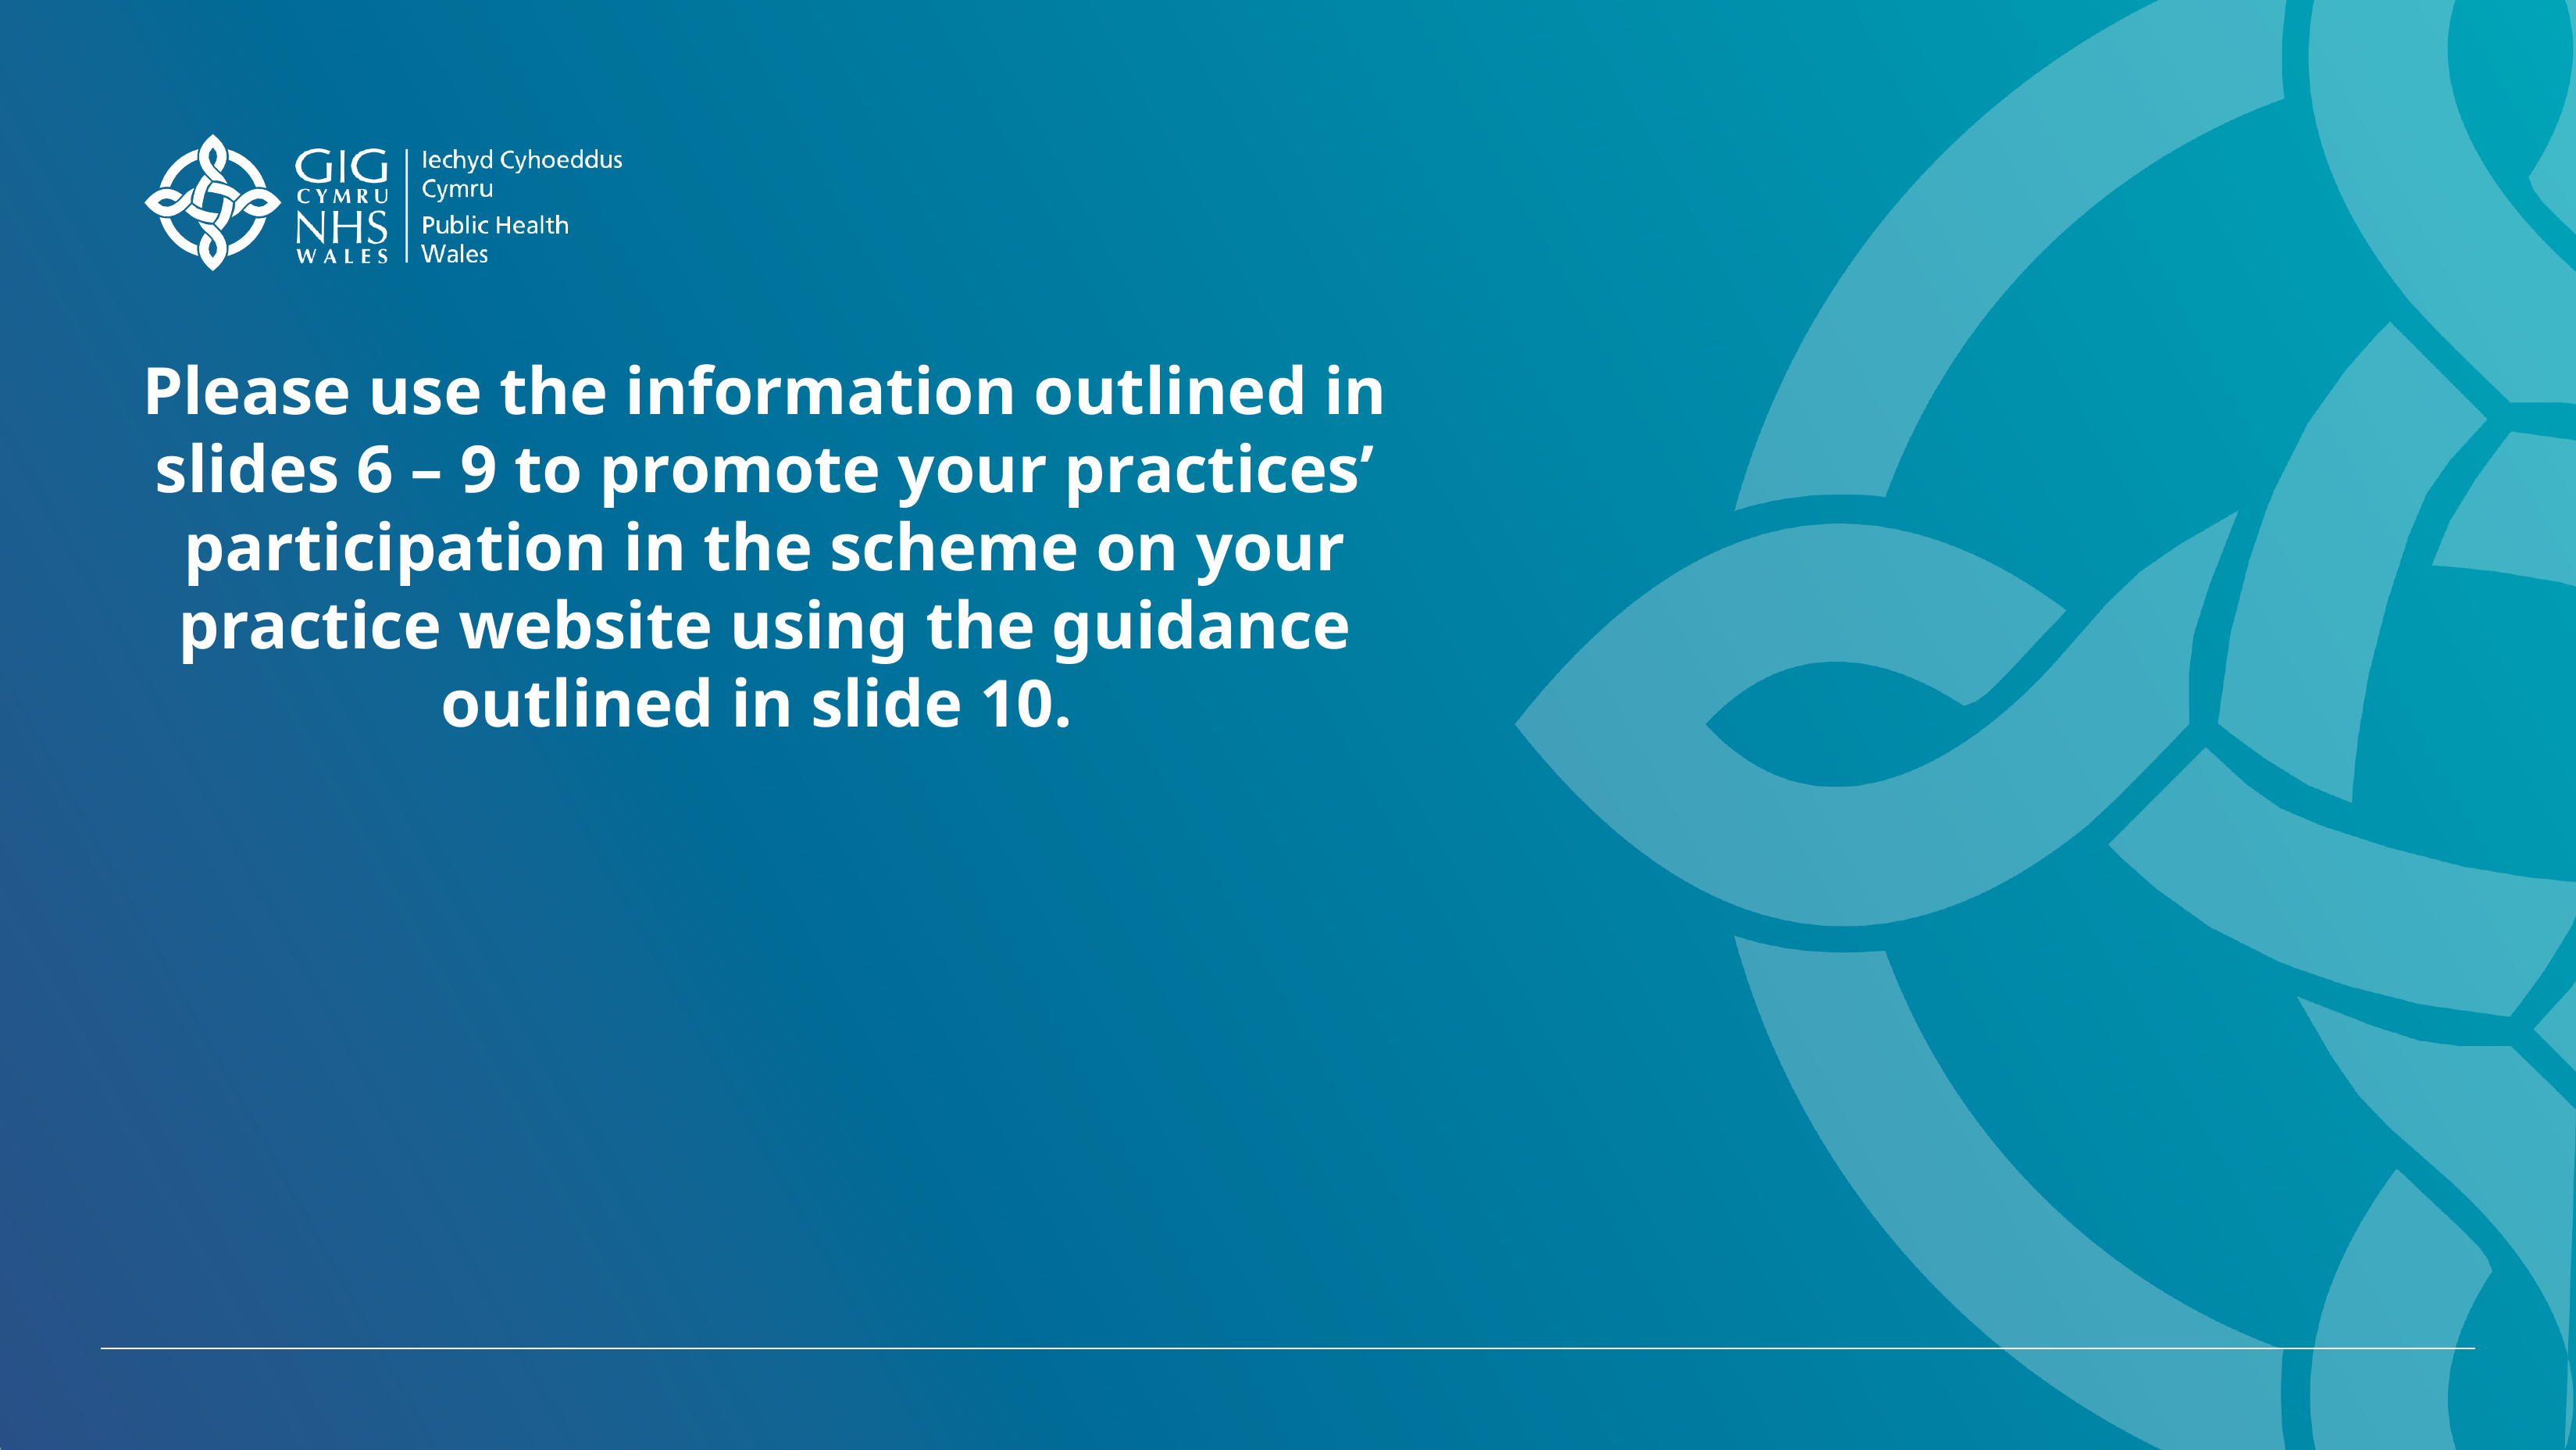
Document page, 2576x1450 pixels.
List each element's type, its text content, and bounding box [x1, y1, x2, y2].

title Please use the information outlined in slides 6 – 9 to promote your practices’ participation in the scheme on your practice website using the guidance outlined in slide 10. [142, 349, 1528, 745]
